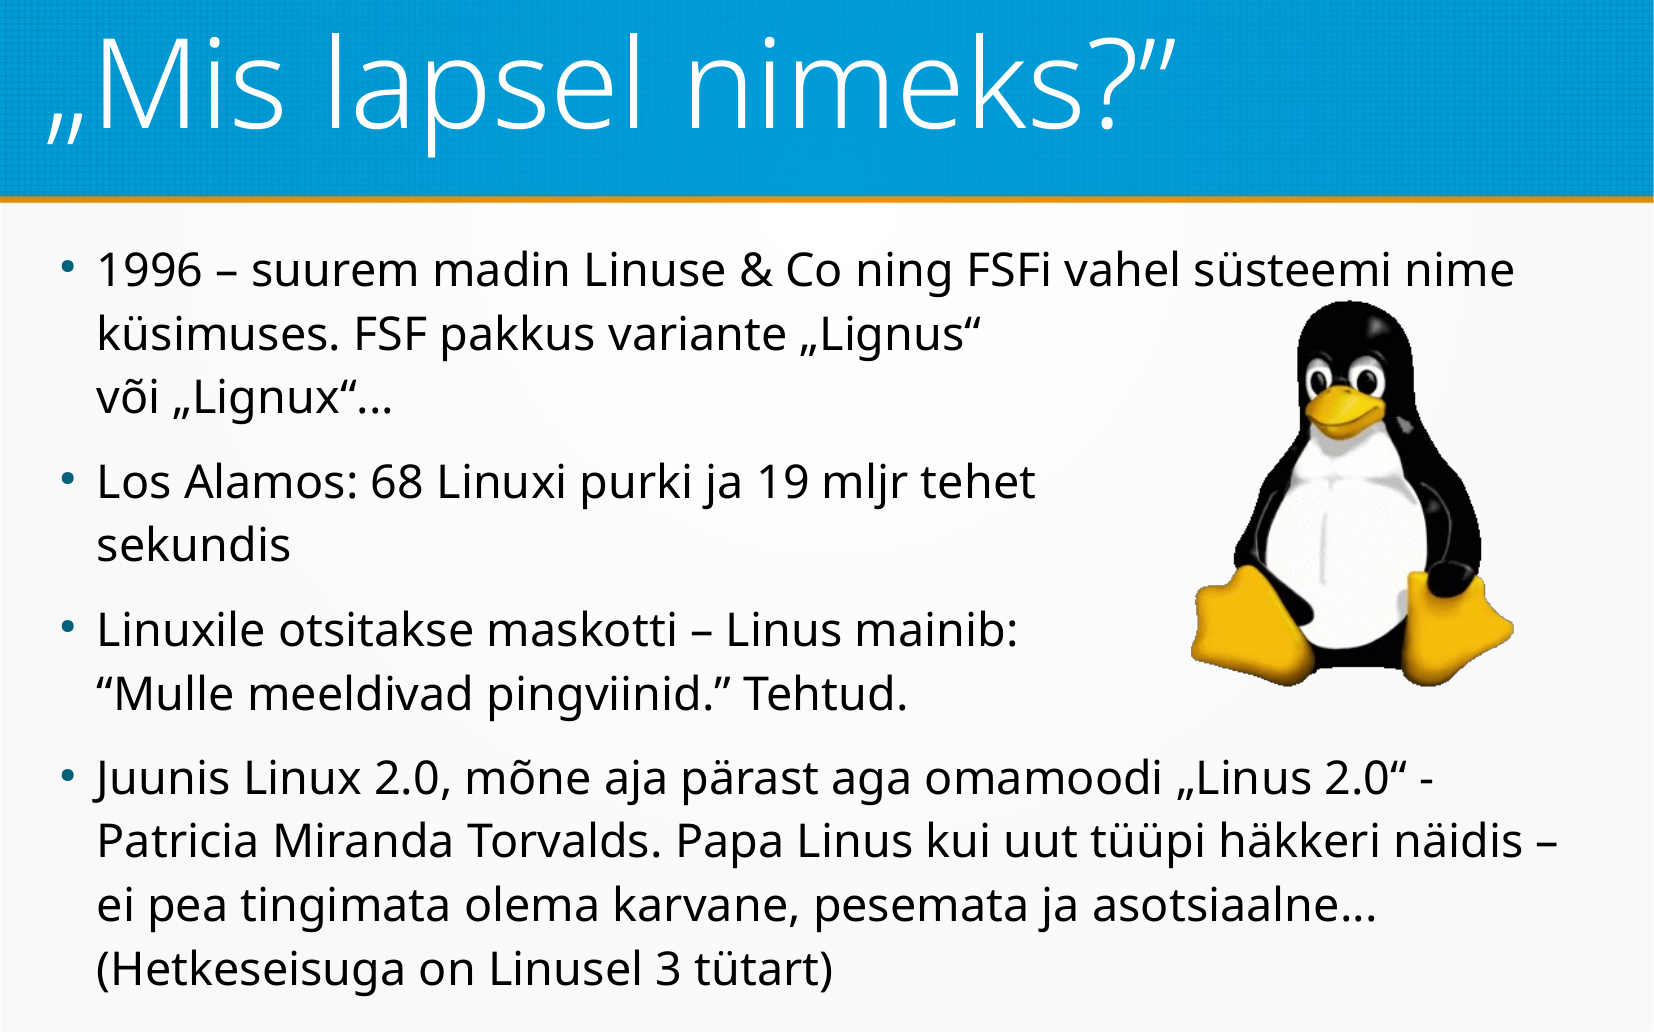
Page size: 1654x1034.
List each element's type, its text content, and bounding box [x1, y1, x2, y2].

picture [0, 195, 1654, 1034]
title „Mis lapsel nimeks?” [43, 0, 1619, 166]
list 1996 – suurem madin Linuse & Co ning FSFi vahel süsteemi nime küsimuses. FSF pakkus variante „Lignus“ või „Lignux“... Los Alamos: 68 Linuxi purki ja 19 mljr tehet sekundis Linuxile otsitakse maskotti – Linus mainib: “Mulle meeldivad pingviinid.” Tehtud. Juunis Linux 2.0, mõne aja pärast aga omamoodi „Linus 2.0“ - Patricia Miranda Torvalds. Papa Linus kui uut tüüpi häkkeri näidis – ei pea tingimata olema karvane, pesemata ja asotsiaalne... (Hetkeseisuga on Linusel 3 tütart) [47, 236, 1607, 1002]
